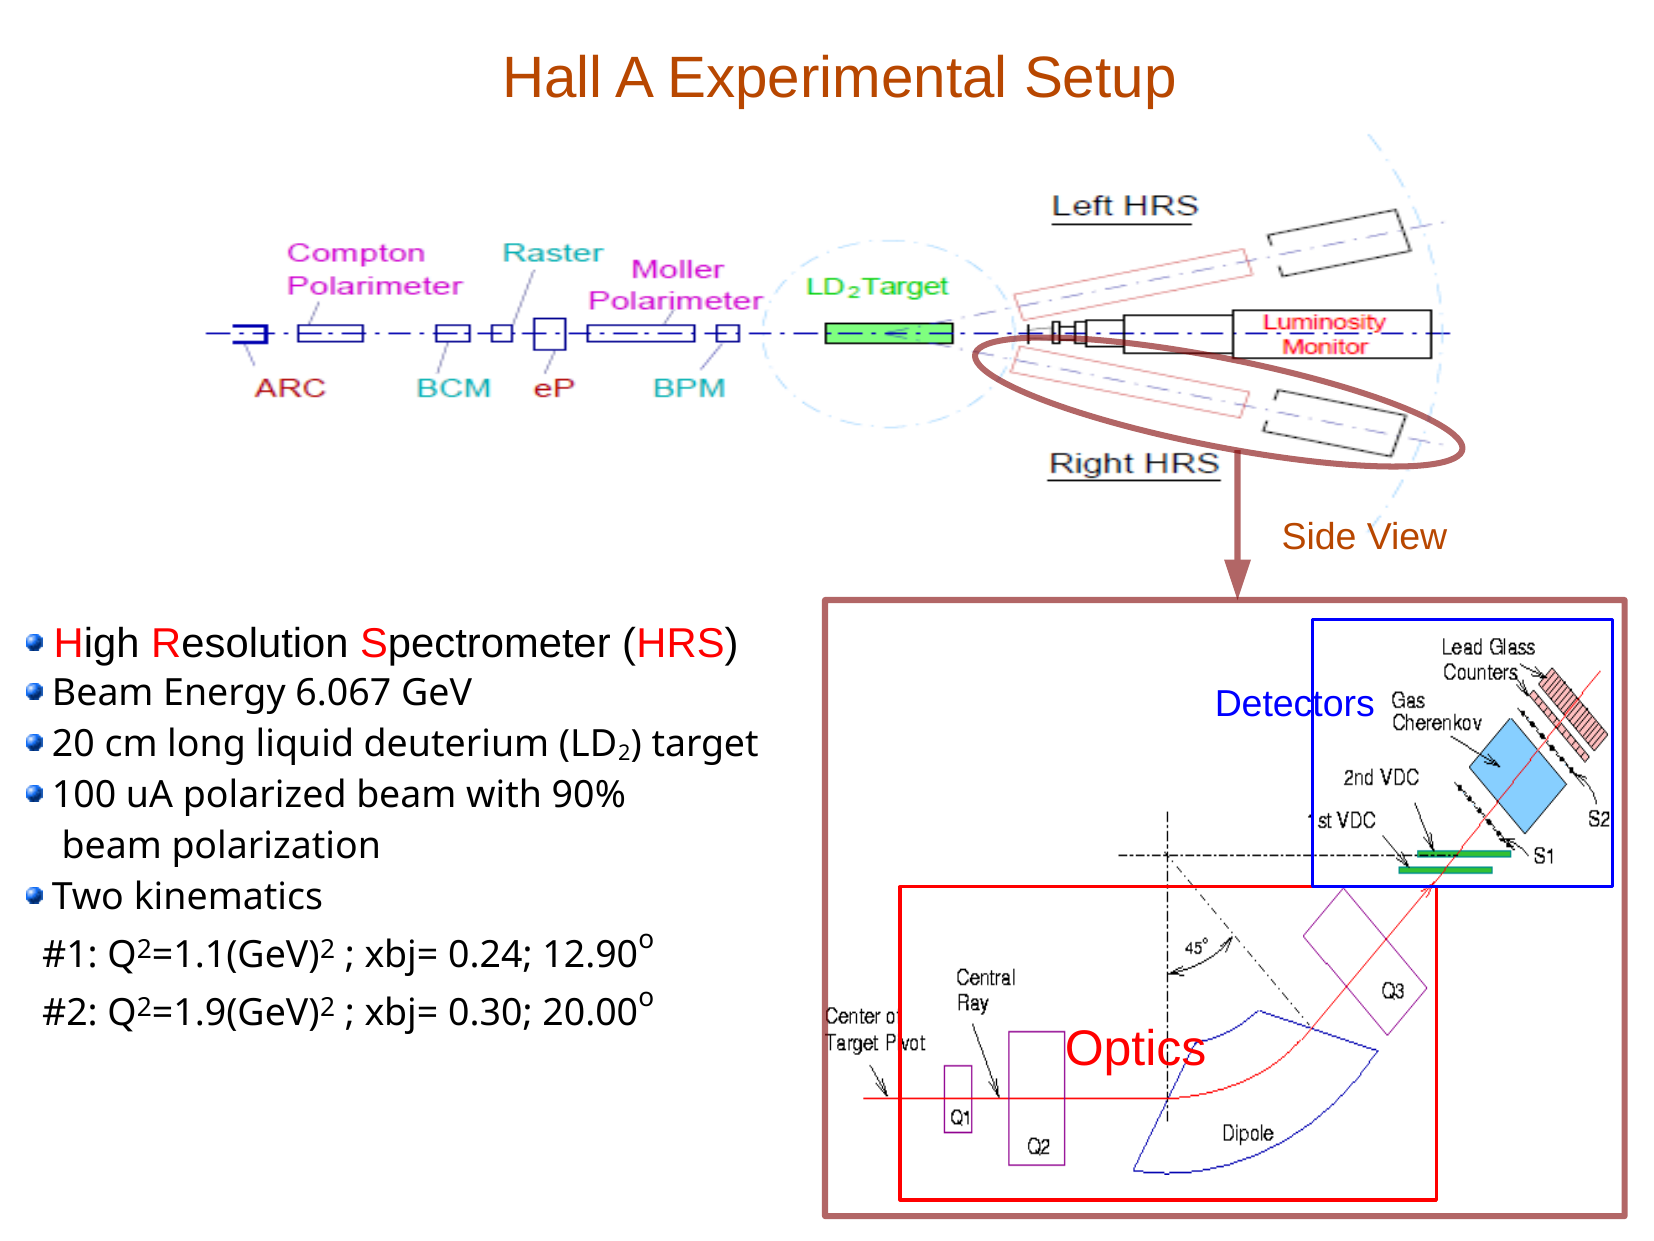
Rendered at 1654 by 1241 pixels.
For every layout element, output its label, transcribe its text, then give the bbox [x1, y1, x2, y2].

text_box [825, 600, 1625, 1217]
text_box Detectors [1200, 675, 1390, 732]
text_box Side View [1266, 508, 1463, 565]
text_box Optics [1050, 1012, 1222, 1084]
text_box Hall A Experimental Setup [487, 37, 1176, 118]
text_box High Resolution Spectrometer (HRS) Beam Energy 6.067 GeV 20 cm long liquid deuterium (LD2) target 100 uA polarized beam with 90% beam polarization Two kinematics #1: Q2=1.1(GeV)2 ; xbj= 0.24; 12.90o #2: Q2=1.9(GeV)2 ; xbj= 0.30; 20.00o [11, 611, 791, 1085]
text_box [975, 337, 1463, 467]
picture [142, 133, 1493, 546]
